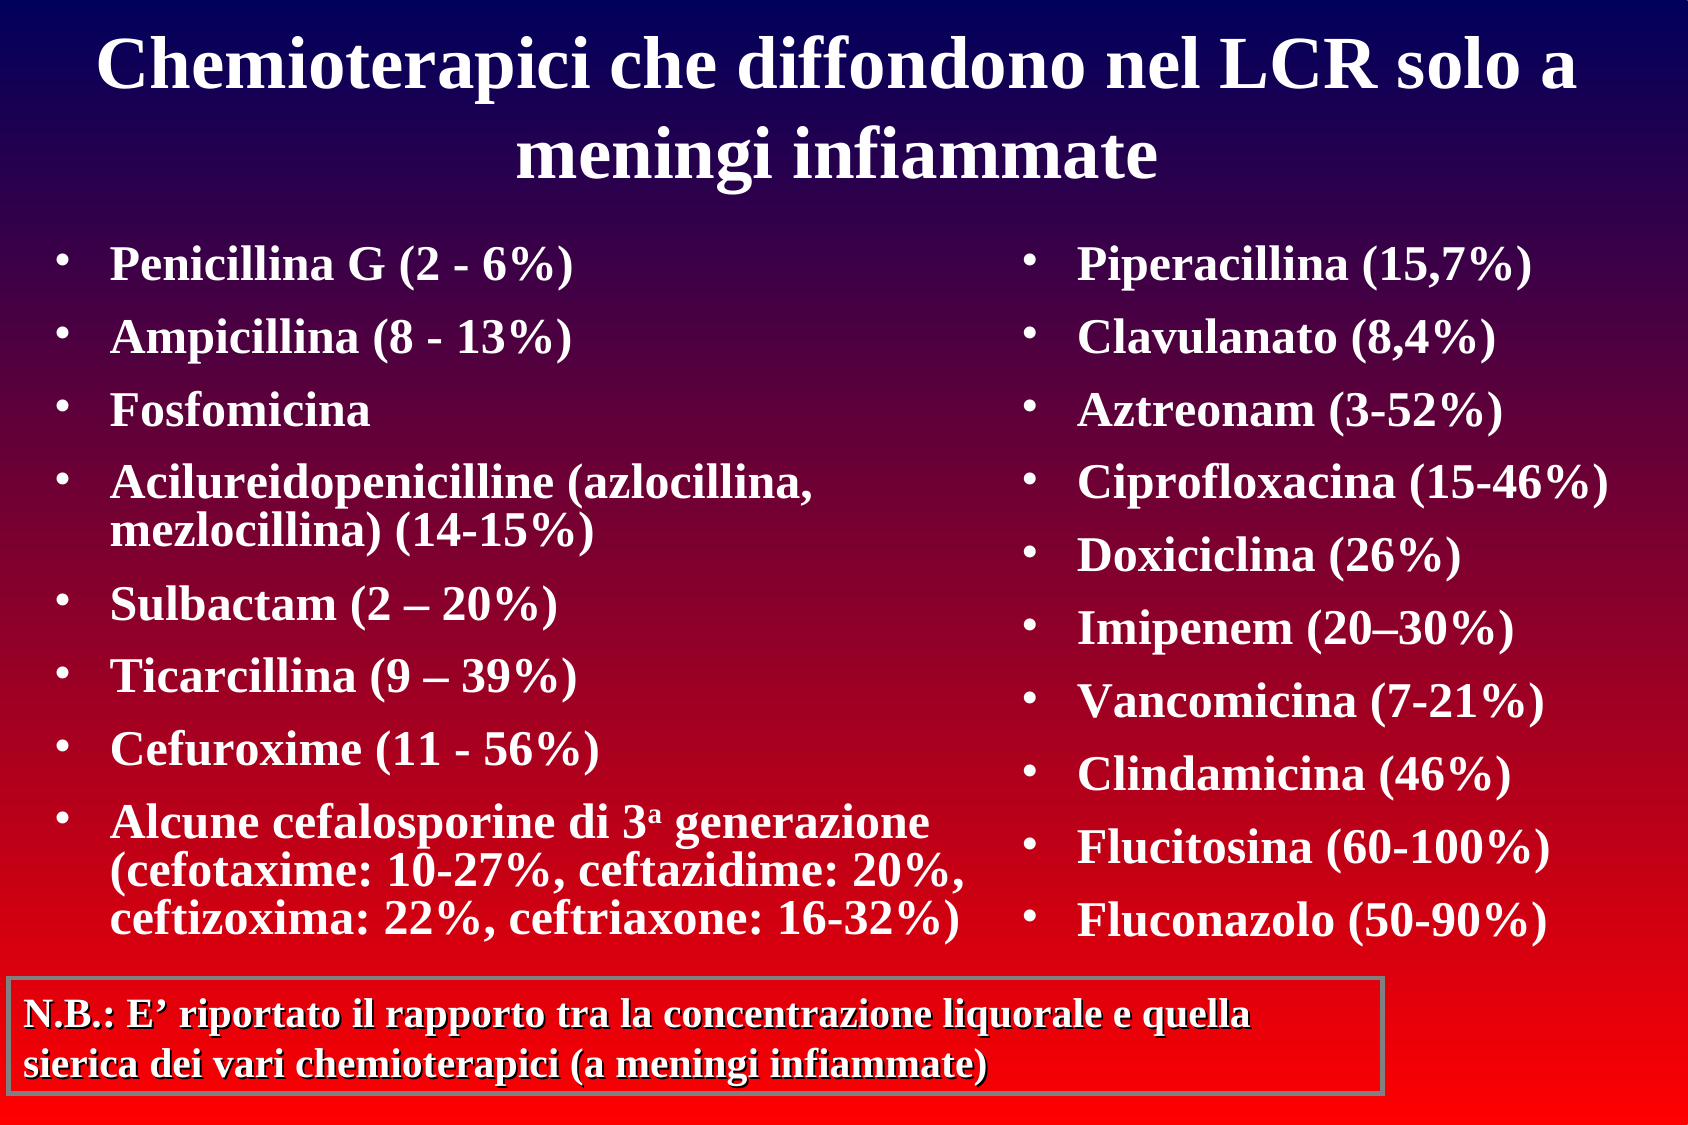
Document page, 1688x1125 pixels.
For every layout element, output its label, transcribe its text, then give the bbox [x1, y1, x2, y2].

text_box Penicillina G (2 - 6%) Ampicillina (8 - 13%) Fosfomicina Acilureidopenicilline (azlocillina, mezlocillina) (14-15%) Sulbactam (2 – 20%) Ticarcillina (9 – 39%) Cefuroxime (11 - 56%) Alcune cefalosporine di 3a generazione (cefotaxime: 10-27%, ceftazidime: 20%, ceftizoxima: 22%, ceftriaxone: 16-32%) [38, 234, 992, 972]
text_box Piperacillina (15,7%) Clavulanato (8,4%) Aztreonam (3-52%) Ciprofloxacina (15-46%) Doxiciclina (26%) Imipenem (20–30%) Vancomicina (7-21%) Clindamicina (46%) Flucitosina (60-100%) Fluconazolo (50-90%) [1006, 234, 1643, 972]
text_box Chemioterapici che diffondono nel LCR solo a meningi infiammate [54, 5, 1621, 201]
text_box N.B.: E’ riportato il rapporto tra la concentrazione liquorale e quella sierica dei vari chemioterapici (a meningi infiammate) [8, 978, 1383, 1094]
